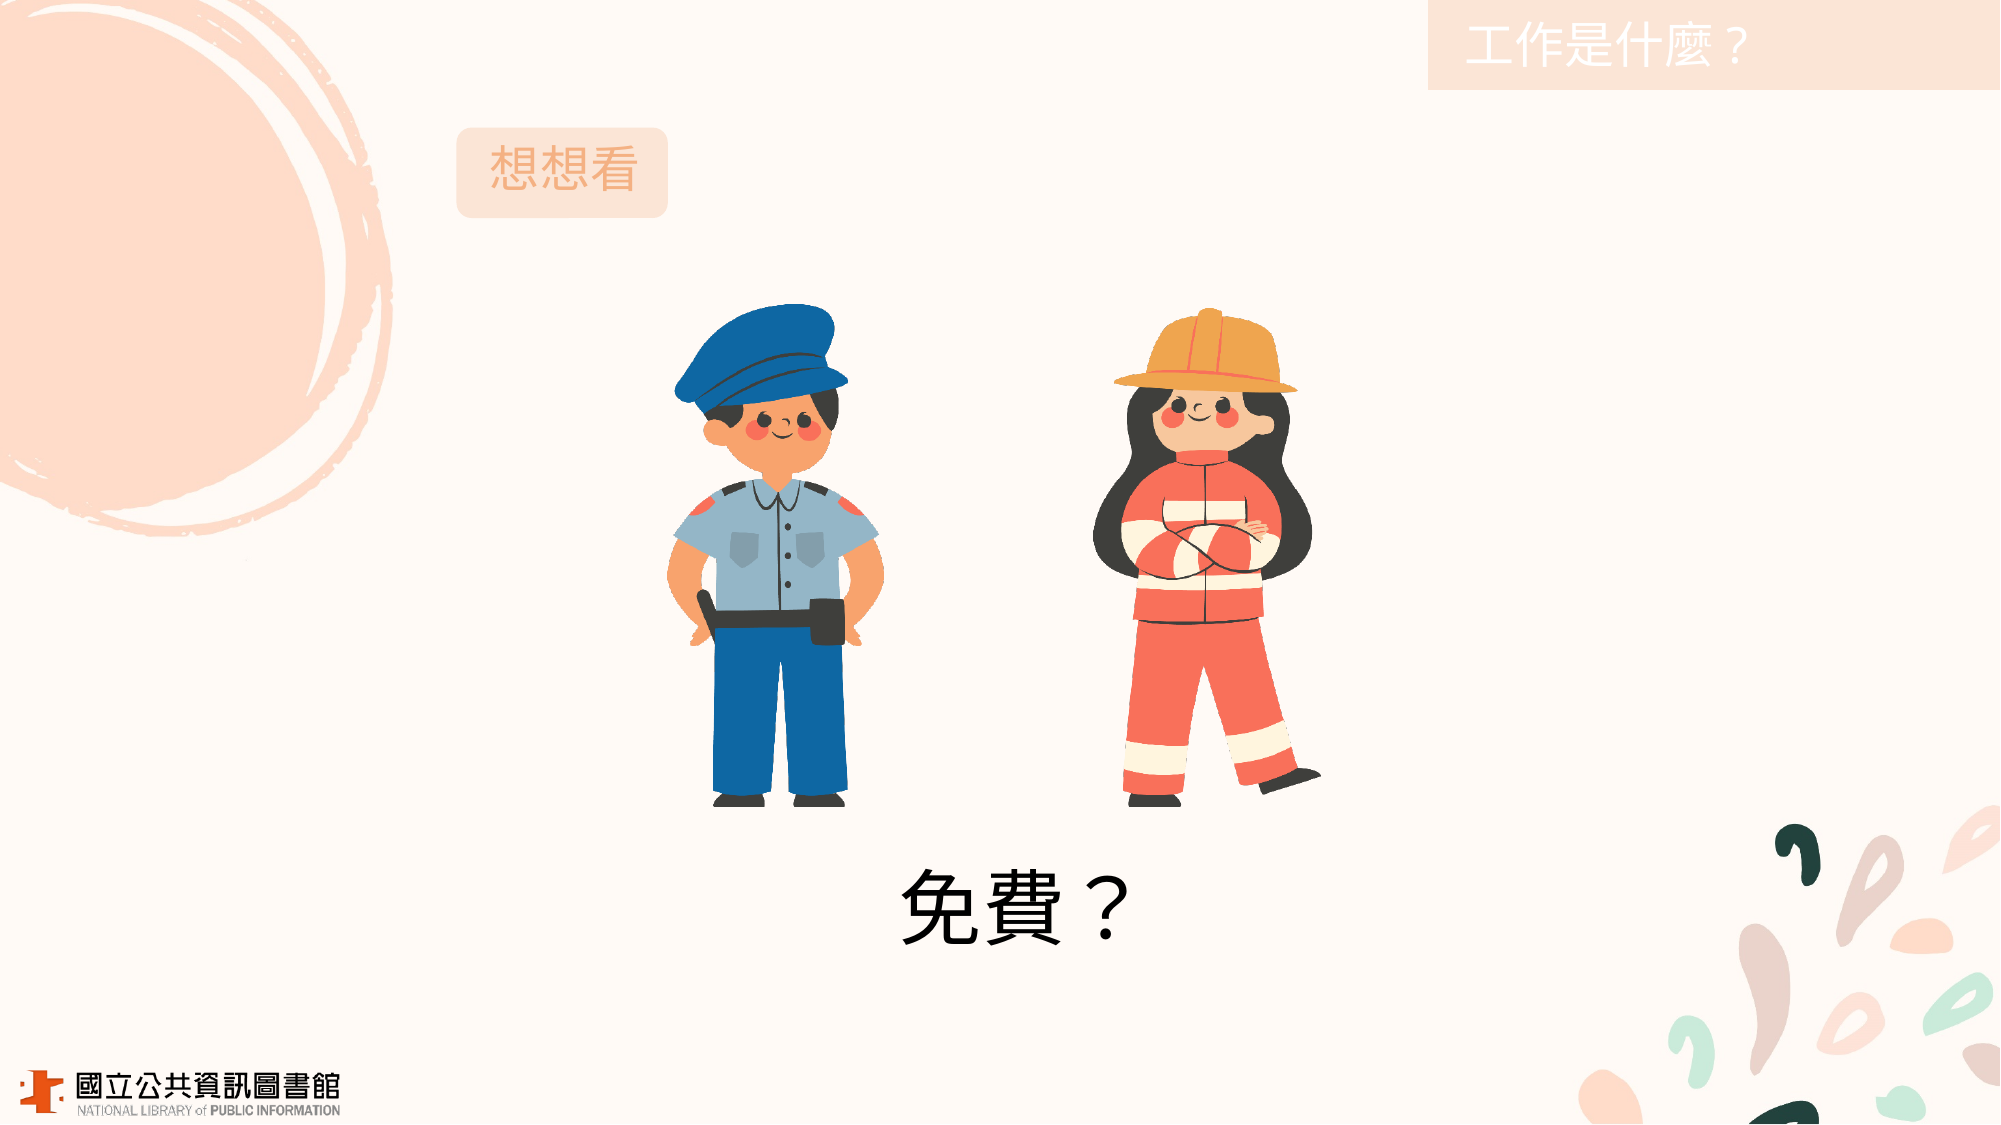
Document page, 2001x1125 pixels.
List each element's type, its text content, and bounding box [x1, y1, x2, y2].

text_box [1428, 0, 2000, 90]
text_box 工作是什麼? [1449, 0, 2000, 82]
text_box 想想看 [475, 117, 694, 206]
picture [0, 0, 2000, 1125]
text_box [456, 127, 668, 219]
text_box 免費？ [883, 792, 1288, 966]
